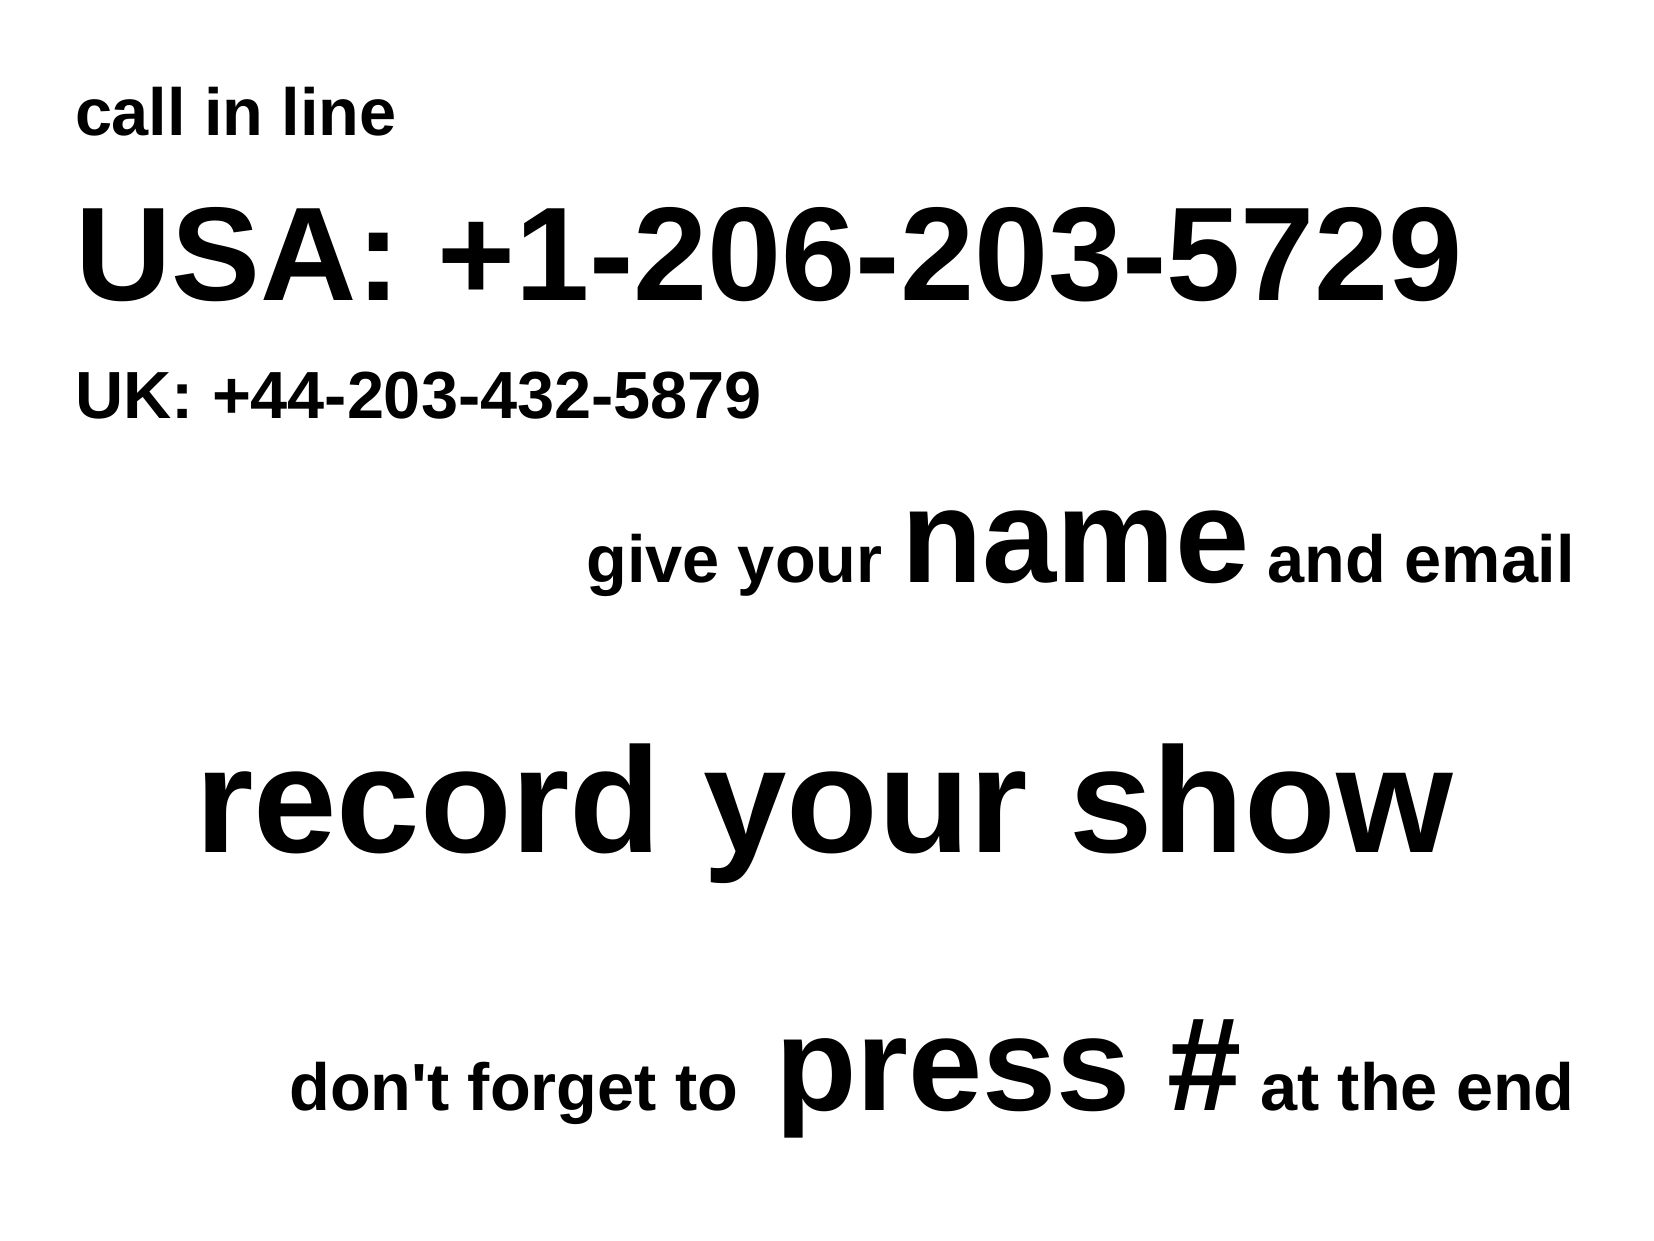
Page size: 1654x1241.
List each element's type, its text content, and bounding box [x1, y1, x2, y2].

list call in line USA: +1-206-203-5729 UK: +44-203-432-5879 give your name and email record your show don't forget to press # at the end [75, 75, 1576, 1201]
